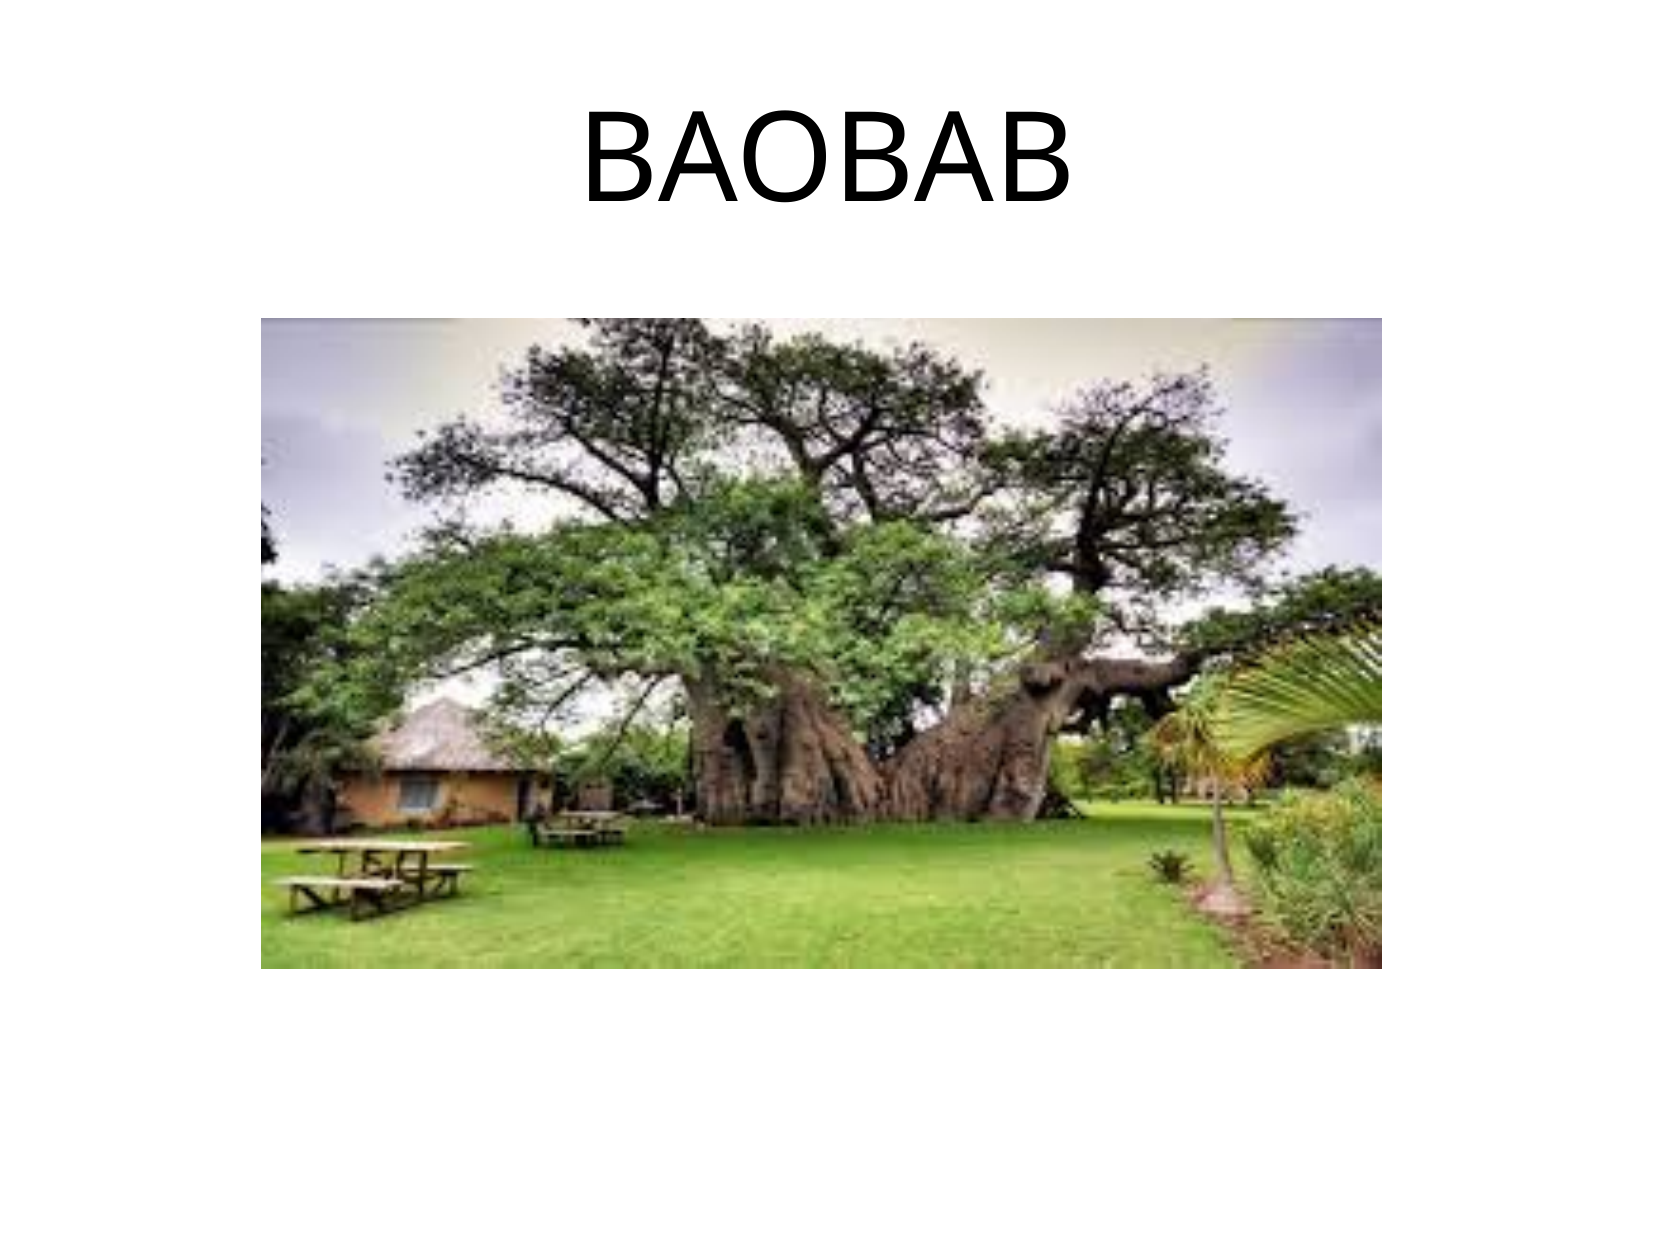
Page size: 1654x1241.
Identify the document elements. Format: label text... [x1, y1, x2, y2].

title BAOBAB [82, 49, 1571, 257]
picture [261, 318, 1382, 969]
